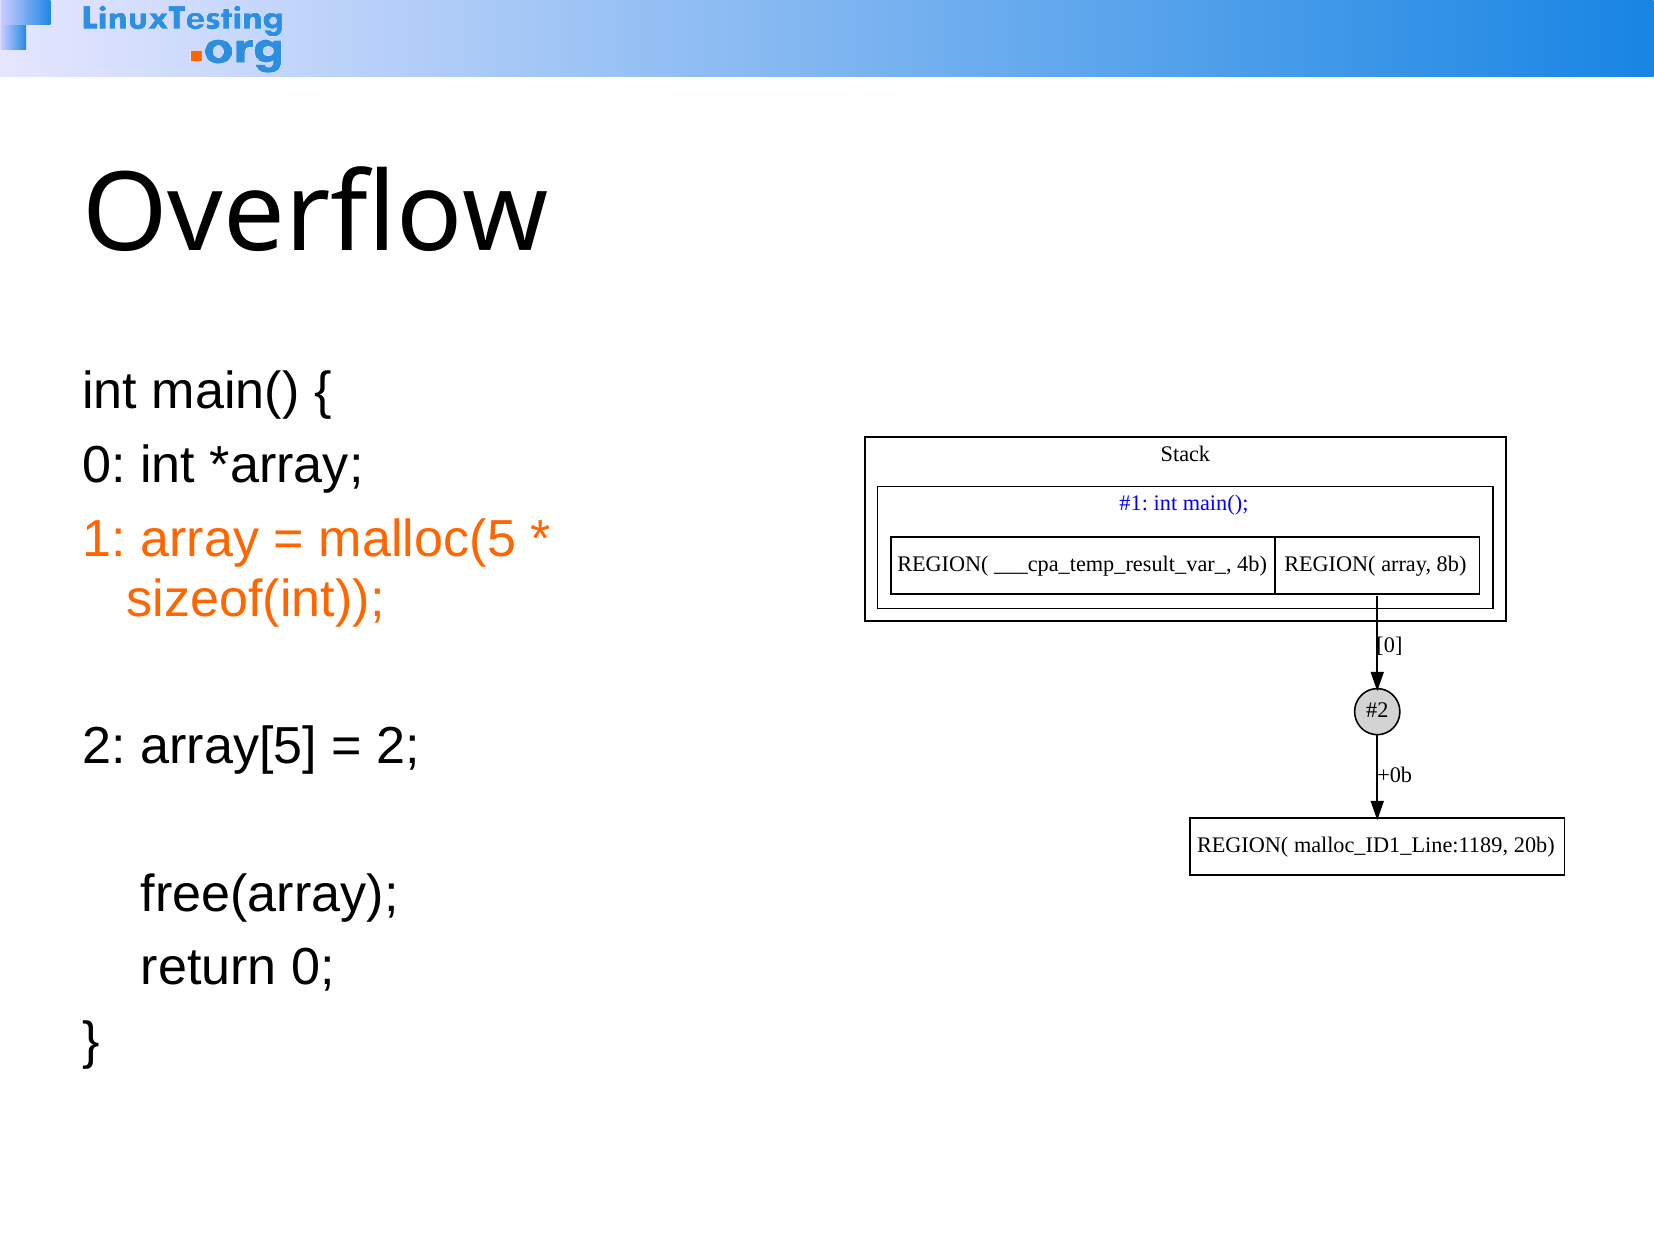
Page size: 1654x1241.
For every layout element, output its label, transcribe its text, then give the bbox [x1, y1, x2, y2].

list int main() { 0: int *array; 1: array = malloc(5 * sizeof(int)); 2: array[5] = 2; free(array); return 0; } [82, 358, 809, 1078]
picture [83, 5, 282, 73]
picture [845, 417, 1572, 882]
title Overflow [82, 76, 1571, 336]
